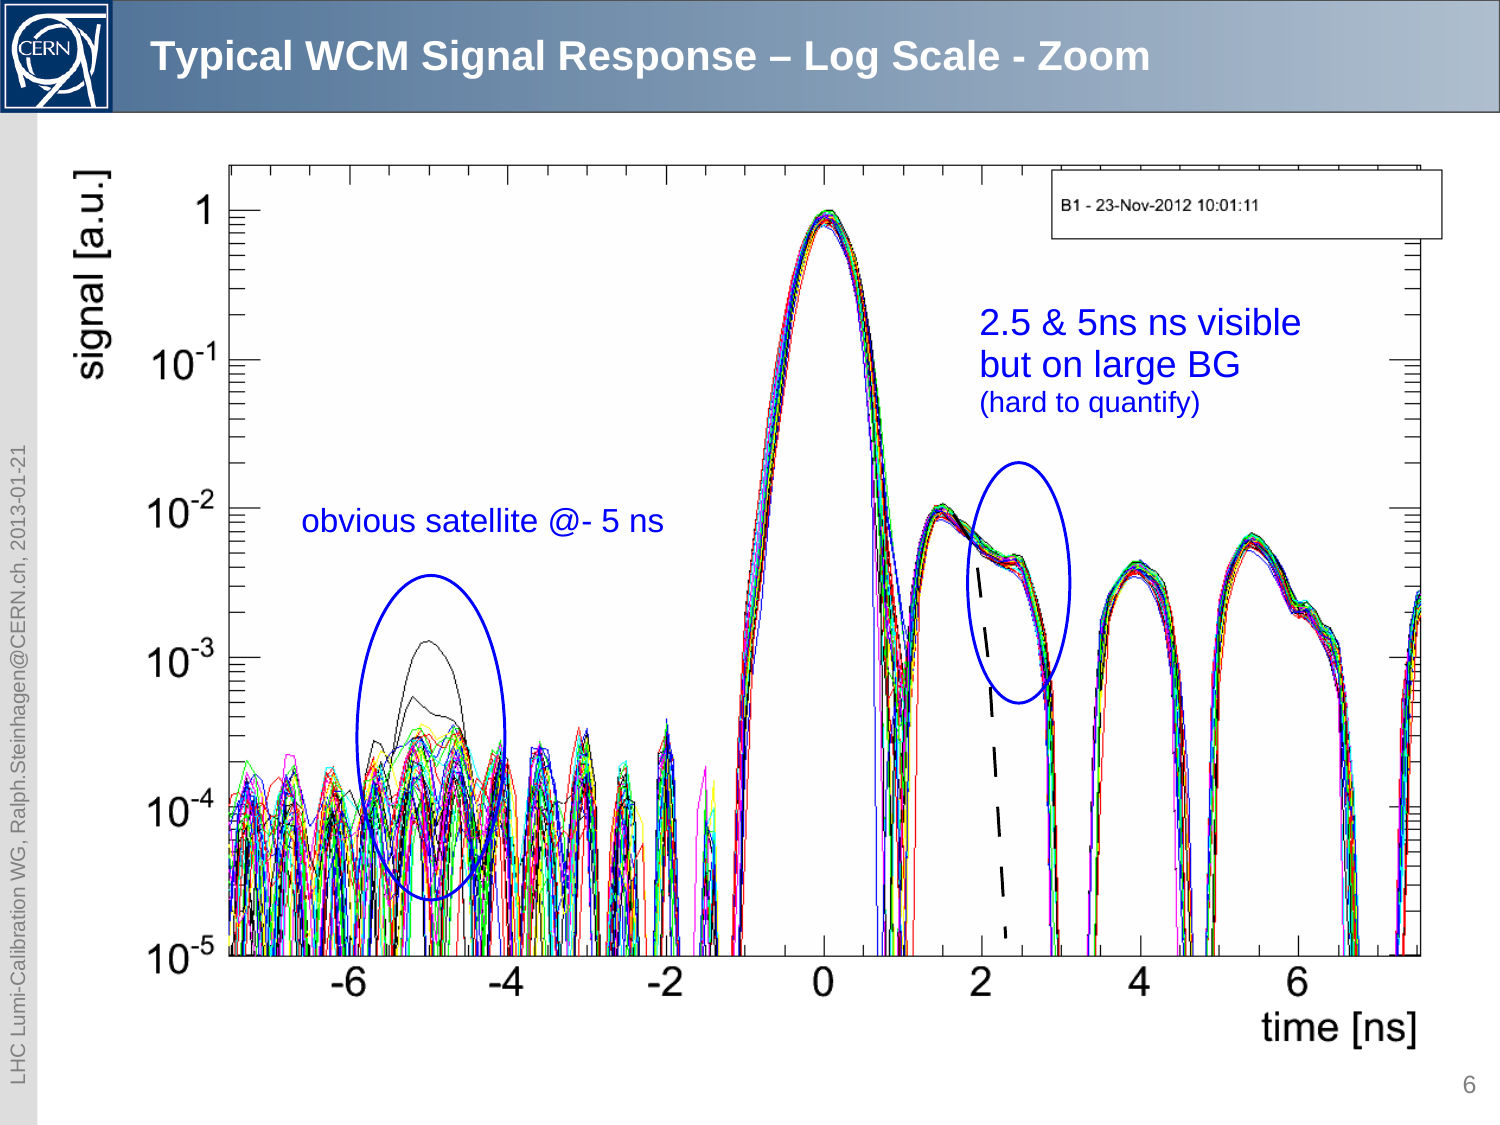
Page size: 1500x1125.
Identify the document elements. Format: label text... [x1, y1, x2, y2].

text_box 2.5 & 5ns ns visible but on large BG (hard to quantify) [964, 294, 1328, 426]
picture [59, 147, 1477, 1066]
title Typical WCM Signal Response – Log Scale - Zoom [150, 0, 1201, 113]
text_box obvious satellite @- 5 ns [286, 495, 690, 548]
picture [0, 0, 113, 113]
